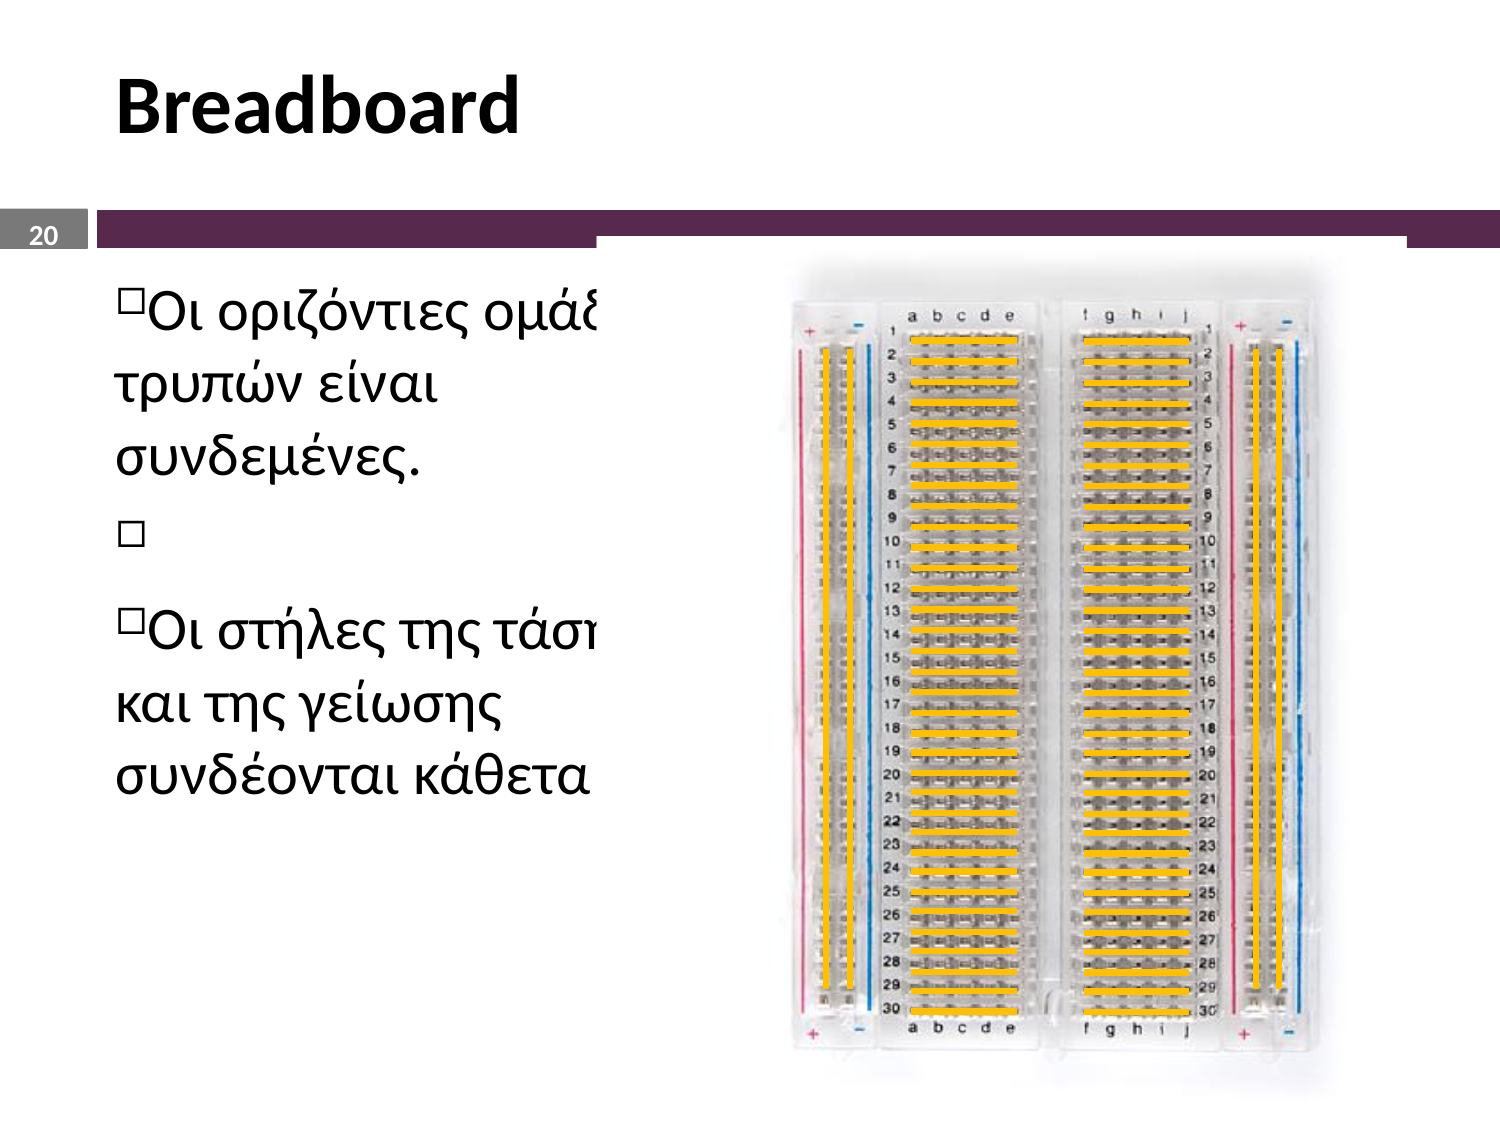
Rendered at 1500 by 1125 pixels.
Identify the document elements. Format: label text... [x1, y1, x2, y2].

title Breadboard [100, 19, 1438, 182]
text_box [0, 208, 88, 249]
list Οι οριζόντιες ομάδες 5 τρυπών είναι συνδεμένες. Οι στήλες της τάσης και της γείωσης συνδέονται κάθετα [100, 262, 596, 1000]
picture [596, 235, 1407, 1103]
